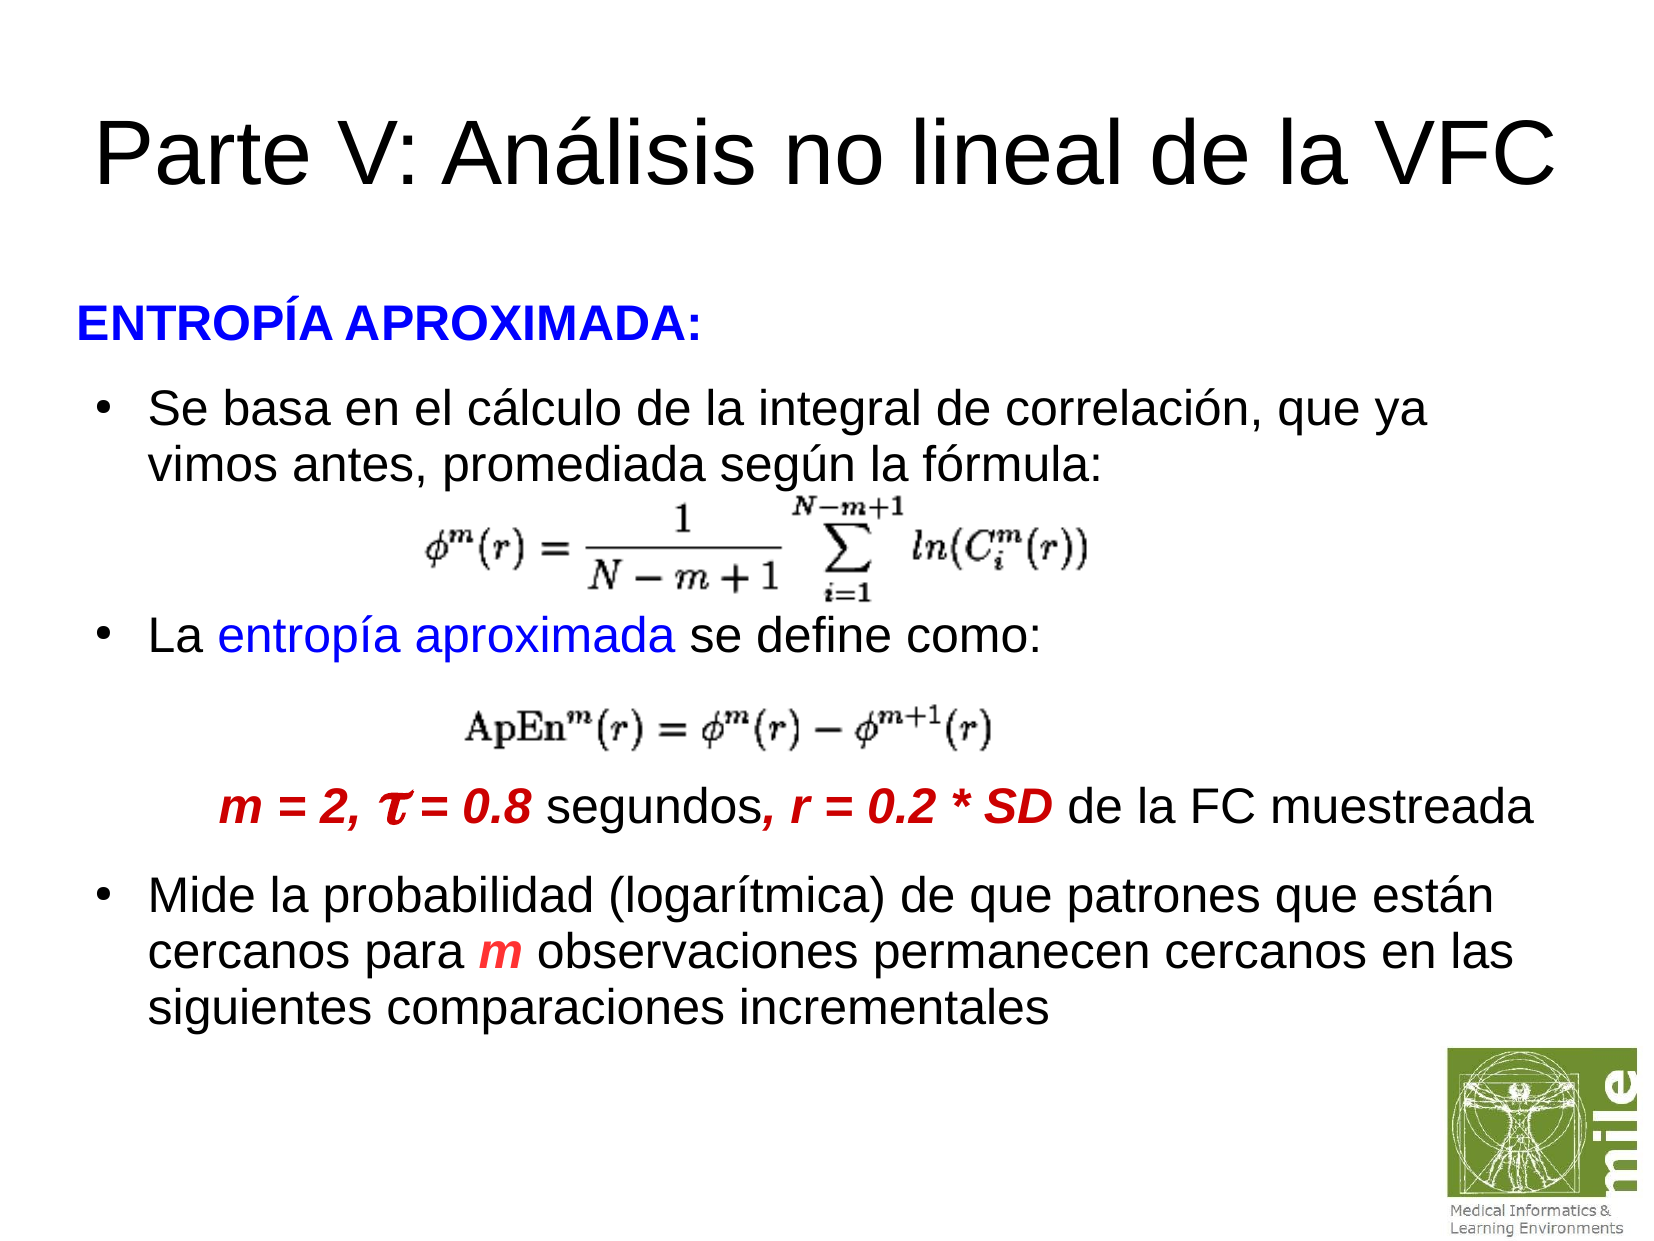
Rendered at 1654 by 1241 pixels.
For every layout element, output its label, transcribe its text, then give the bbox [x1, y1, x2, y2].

picture [1440, 1033, 1654, 1241]
title Parte V: Análisis no lineal de la VFC [82, 56, 1571, 250]
list ENTROPÍA APROXIMADA: Se basa en el cálculo de la integral de correlación, que ya vimos antes, promediada según la fórmula: La entropía aproximada se define como: m = 2,  = 0.8 segundos, r = 0.2 * SD de la FC muestreada Mide la probabilidad (logarítmica) de que patrones que están cercanos para m observaciones permanecen cercanos en las siguientes comparaciones incrementales [76, 295, 1565, 1114]
